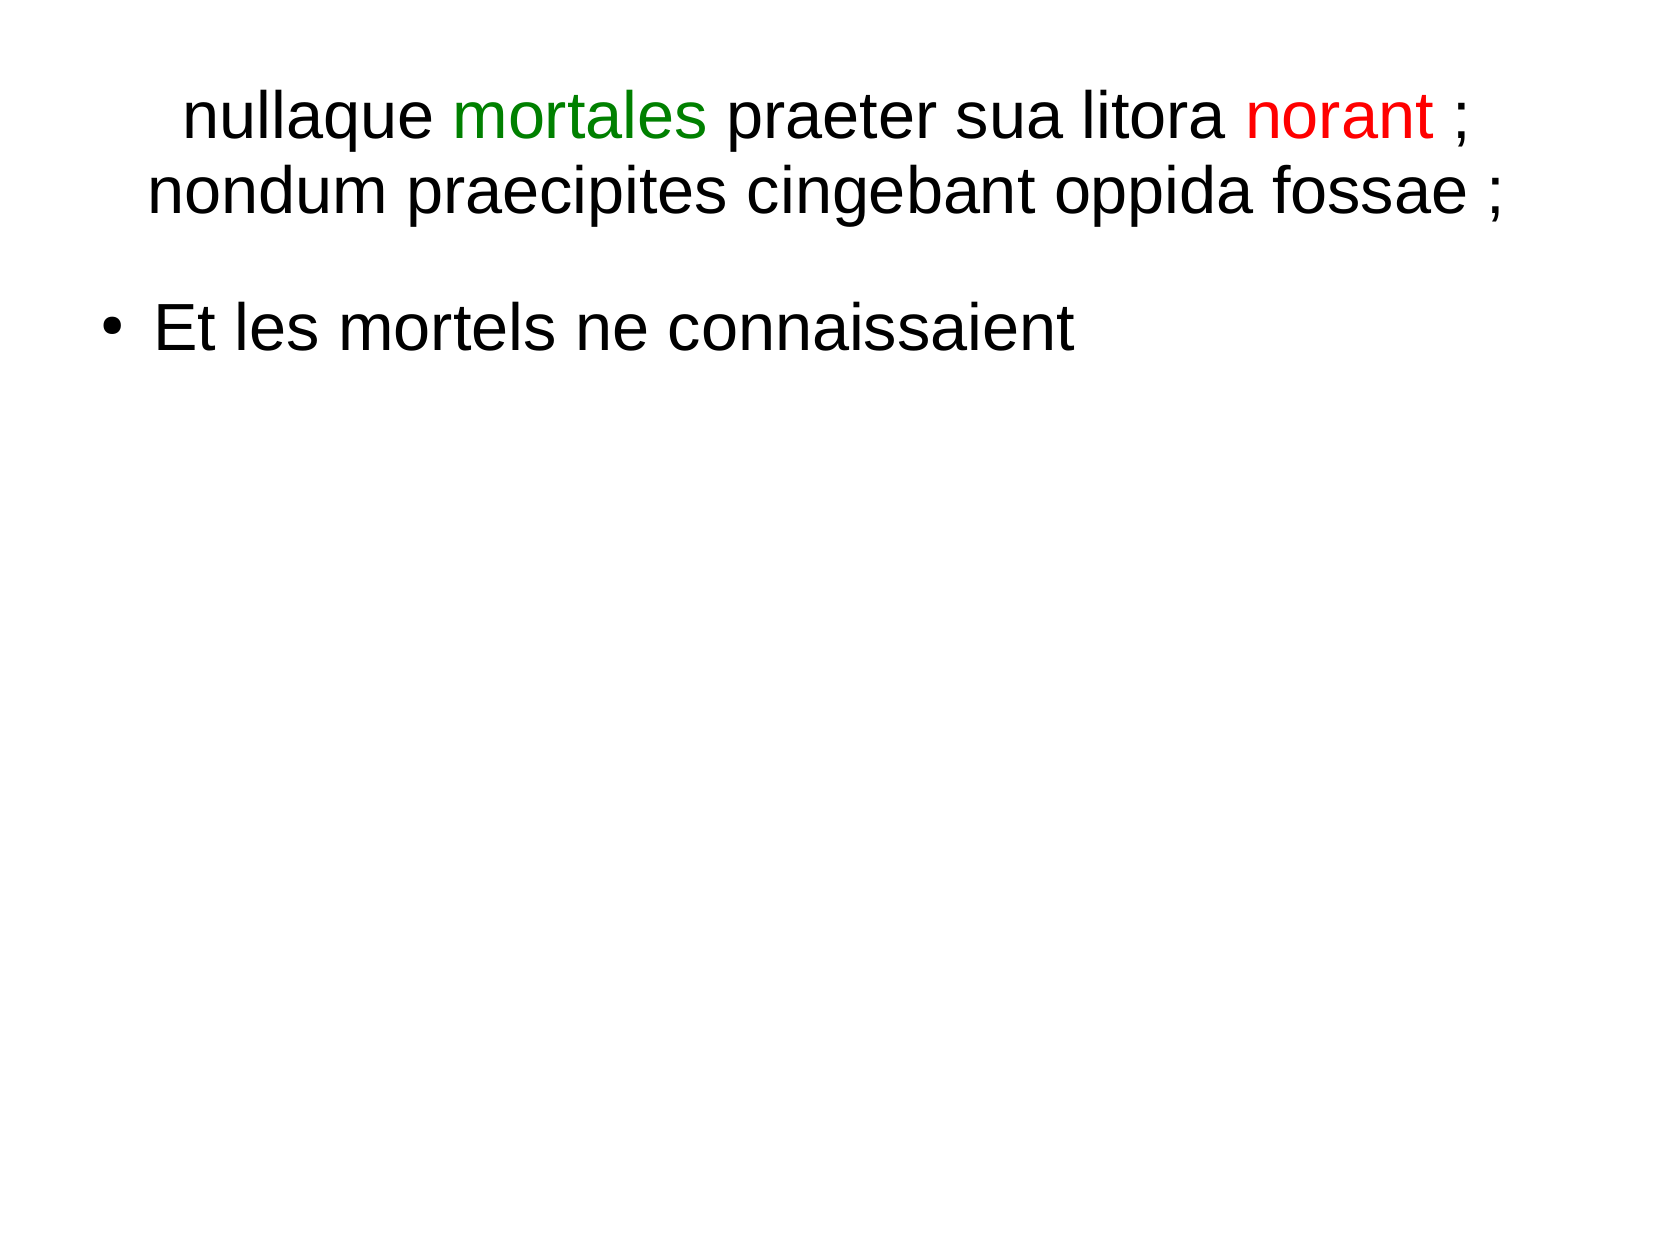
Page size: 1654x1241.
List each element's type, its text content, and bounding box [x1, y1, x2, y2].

title nullaque mortales praeter sua litora norant ; nondum praecipites cingebant oppida fossae ; [82, 49, 1571, 257]
list Et les mortels ne connaissaient [82, 290, 1571, 1010]
